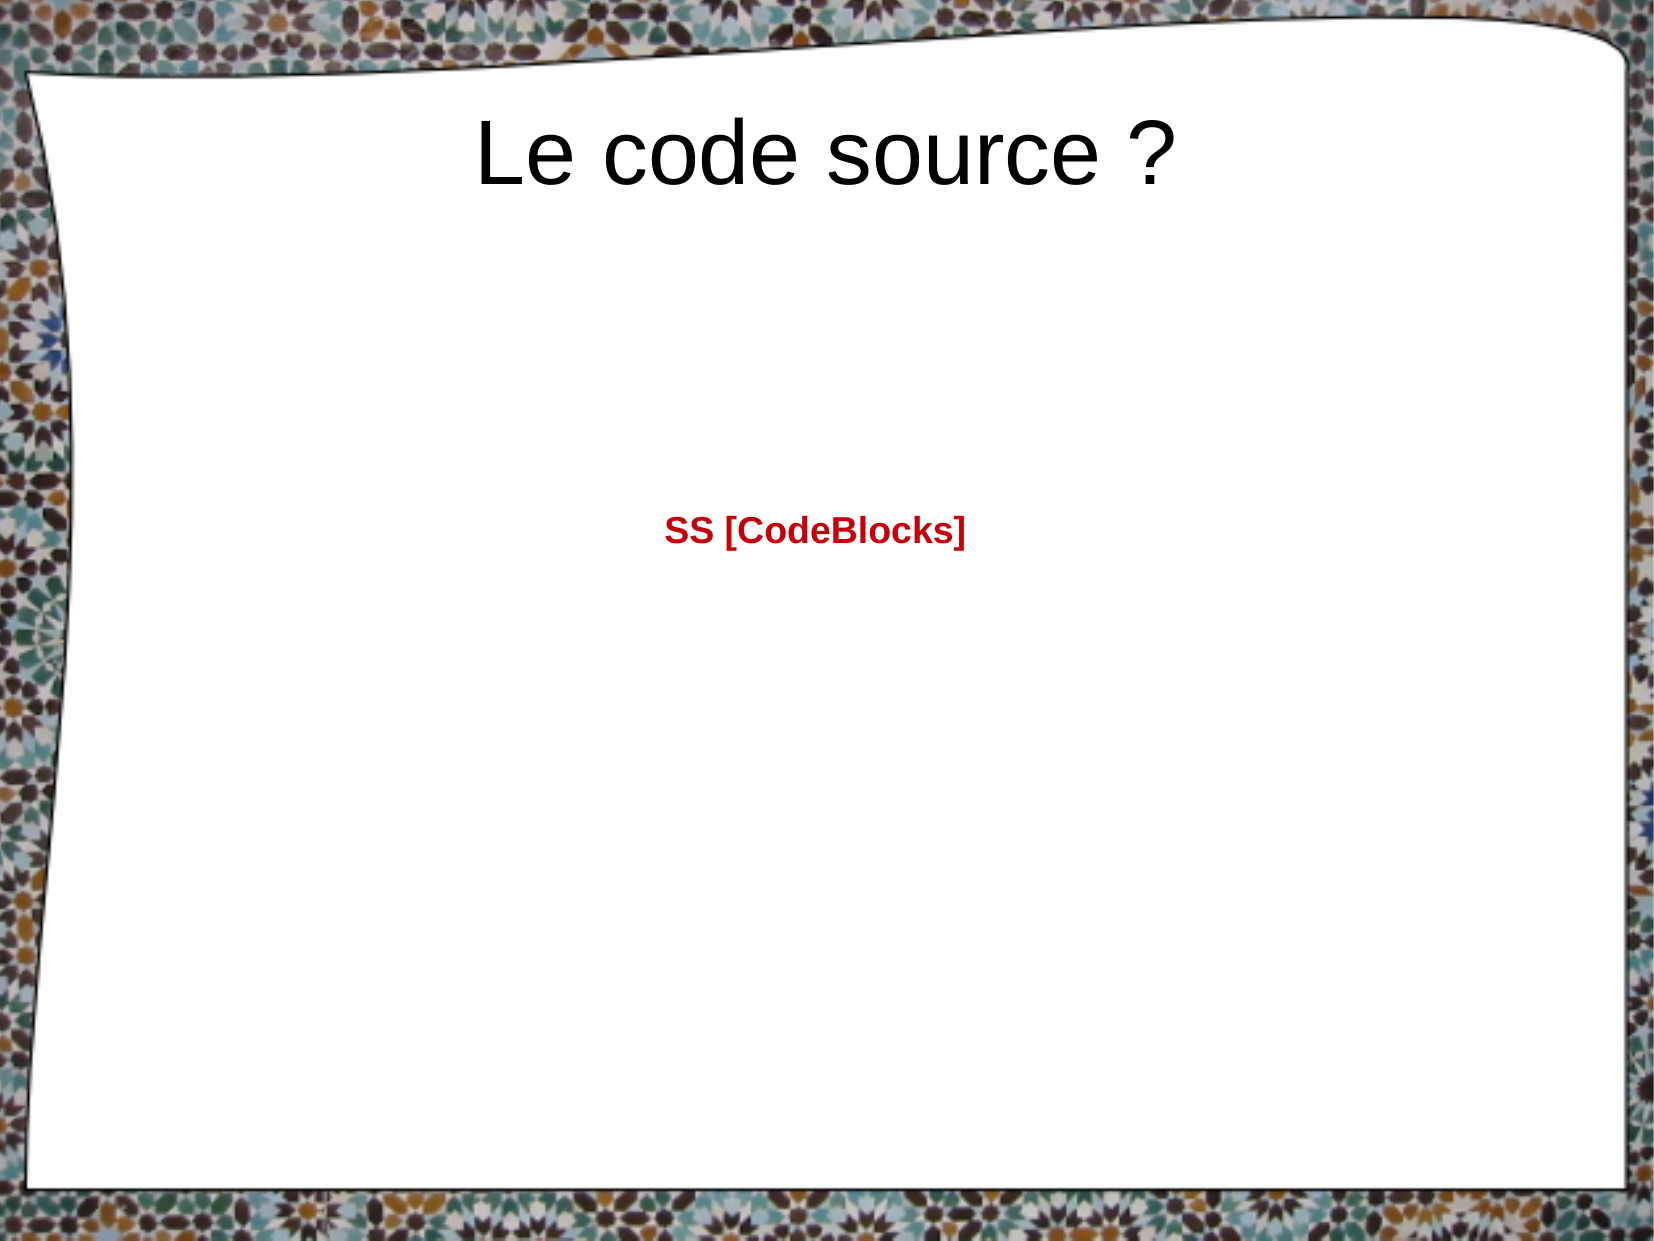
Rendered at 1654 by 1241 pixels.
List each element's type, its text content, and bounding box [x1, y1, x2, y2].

title Le code source ? [82, 56, 1571, 250]
text_box SS [CodeBlocks] [649, 501, 1034, 559]
picture [0, 0, 1654, 1241]
